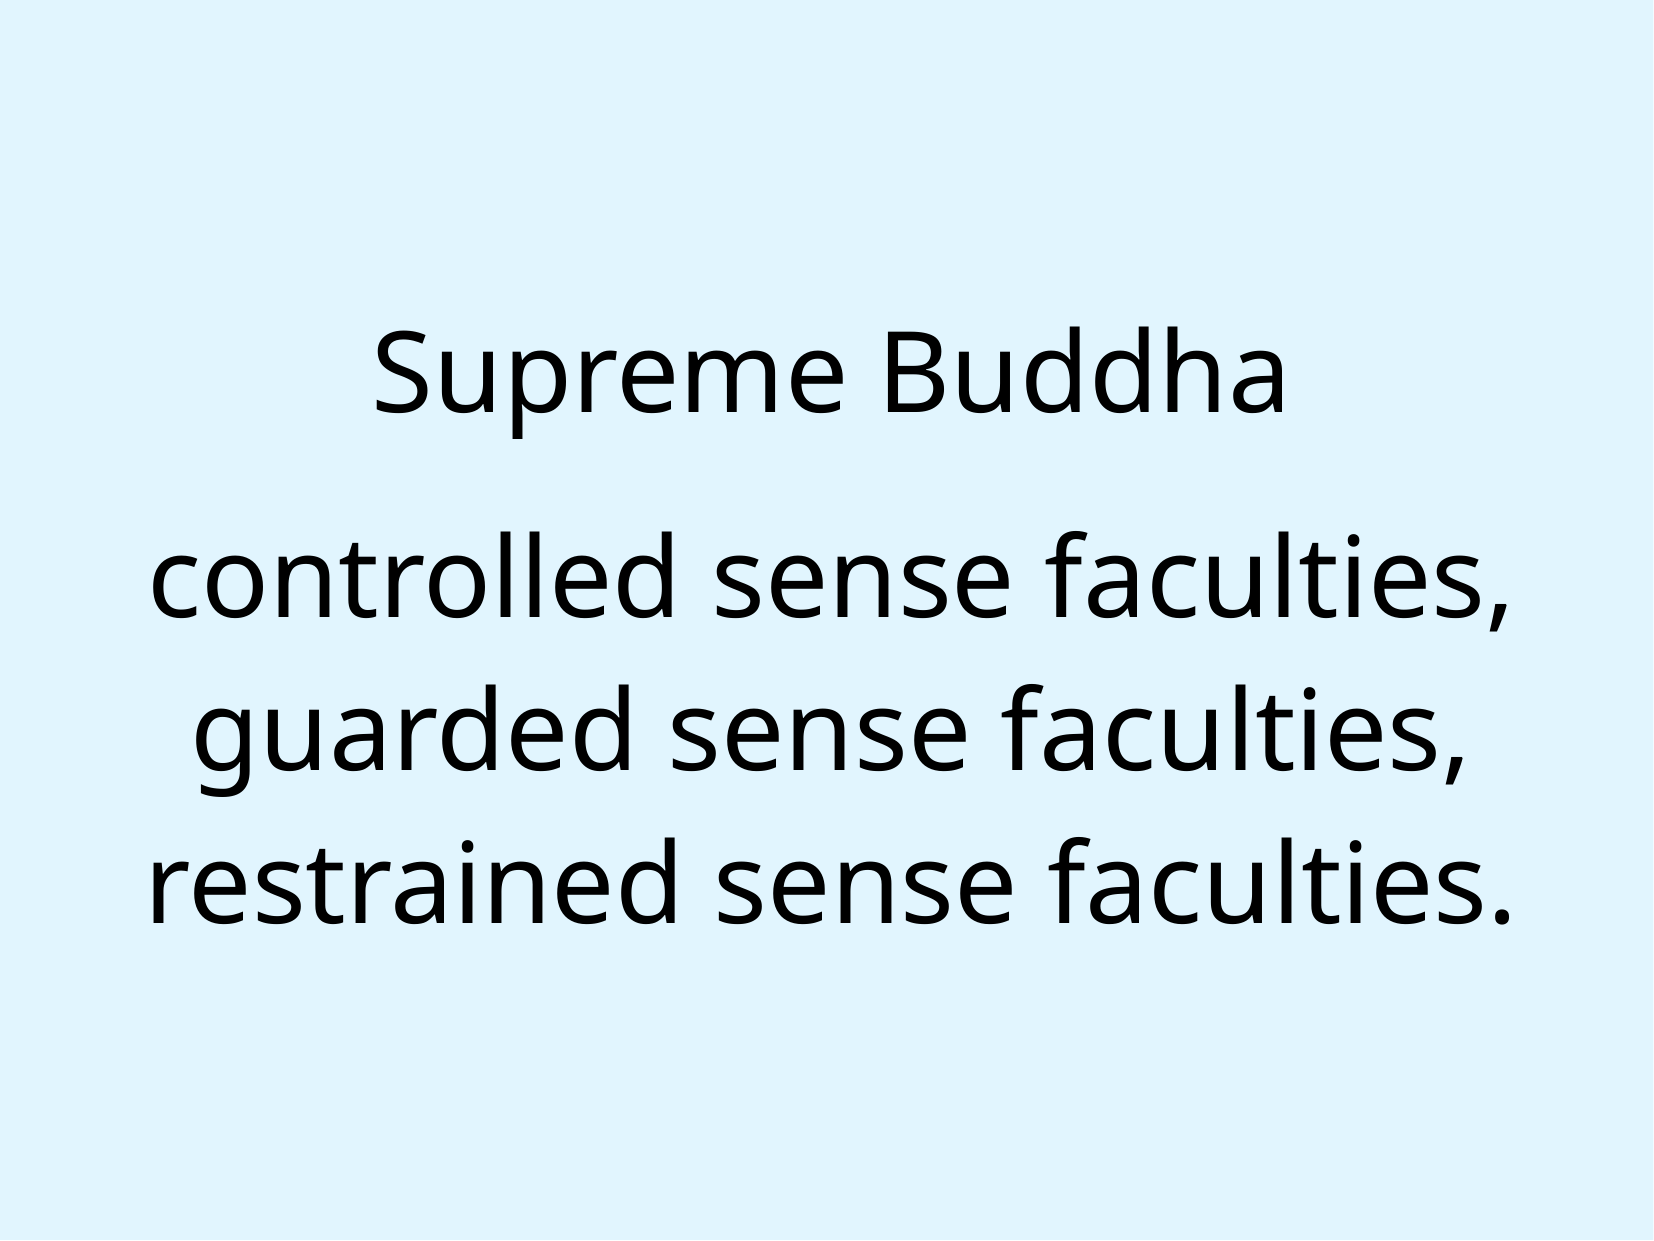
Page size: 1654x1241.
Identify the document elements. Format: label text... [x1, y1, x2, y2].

subtitle Supreme Buddha controlled sense faculties, guarded sense faculties, restrained sense faculties. [45, 1, 1618, 1241]
